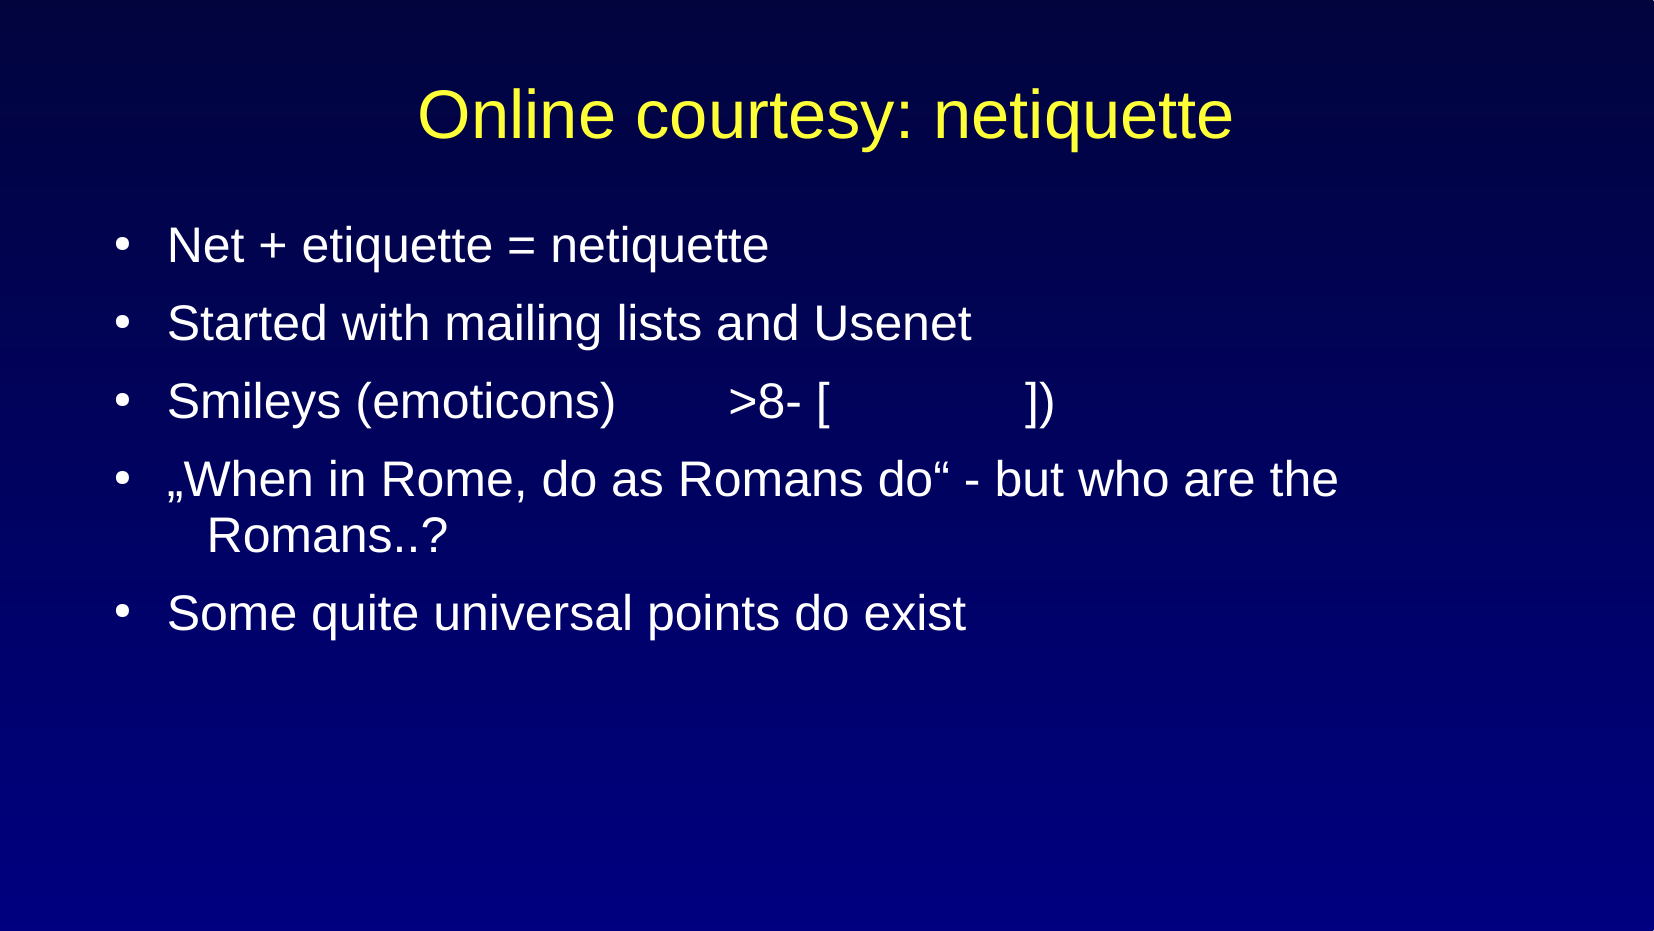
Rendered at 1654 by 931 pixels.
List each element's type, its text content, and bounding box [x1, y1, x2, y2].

title Online courtesy: netiquette [82, 37, 1571, 193]
list Net + etiquette = netiquette Started with mailing lists and Usenet Smileys (emoticons) >8- [ ]) „When in Rome, do as Romans do“ - but who are the Romans..? Some quite universal points do exist [82, 217, 1571, 758]
